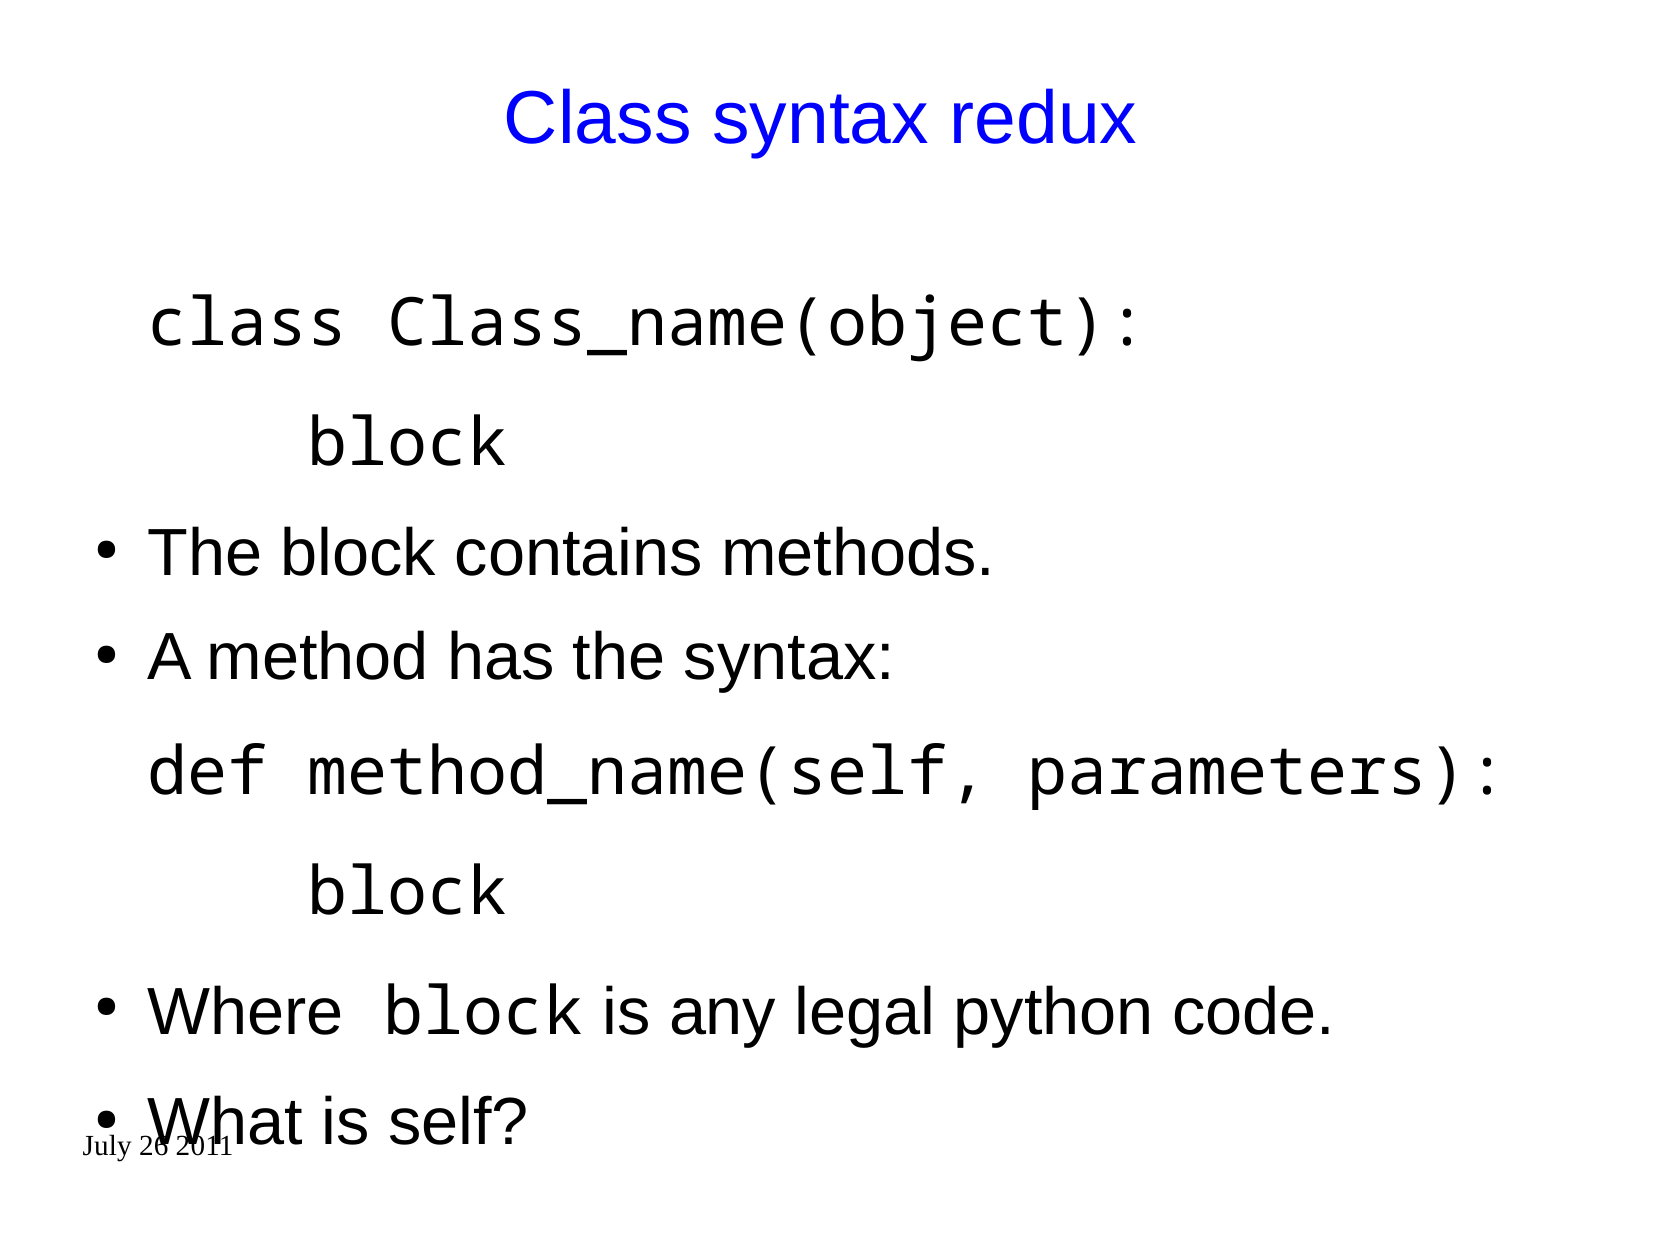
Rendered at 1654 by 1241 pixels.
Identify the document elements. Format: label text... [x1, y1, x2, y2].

list class Class_name(object): block The block contains methods. A method has the syntax: def method_name(self, parameters): block Where block is any legal python code. What is self? [76, 274, 1565, 1093]
title Class syntax redux [76, 58, 1565, 178]
